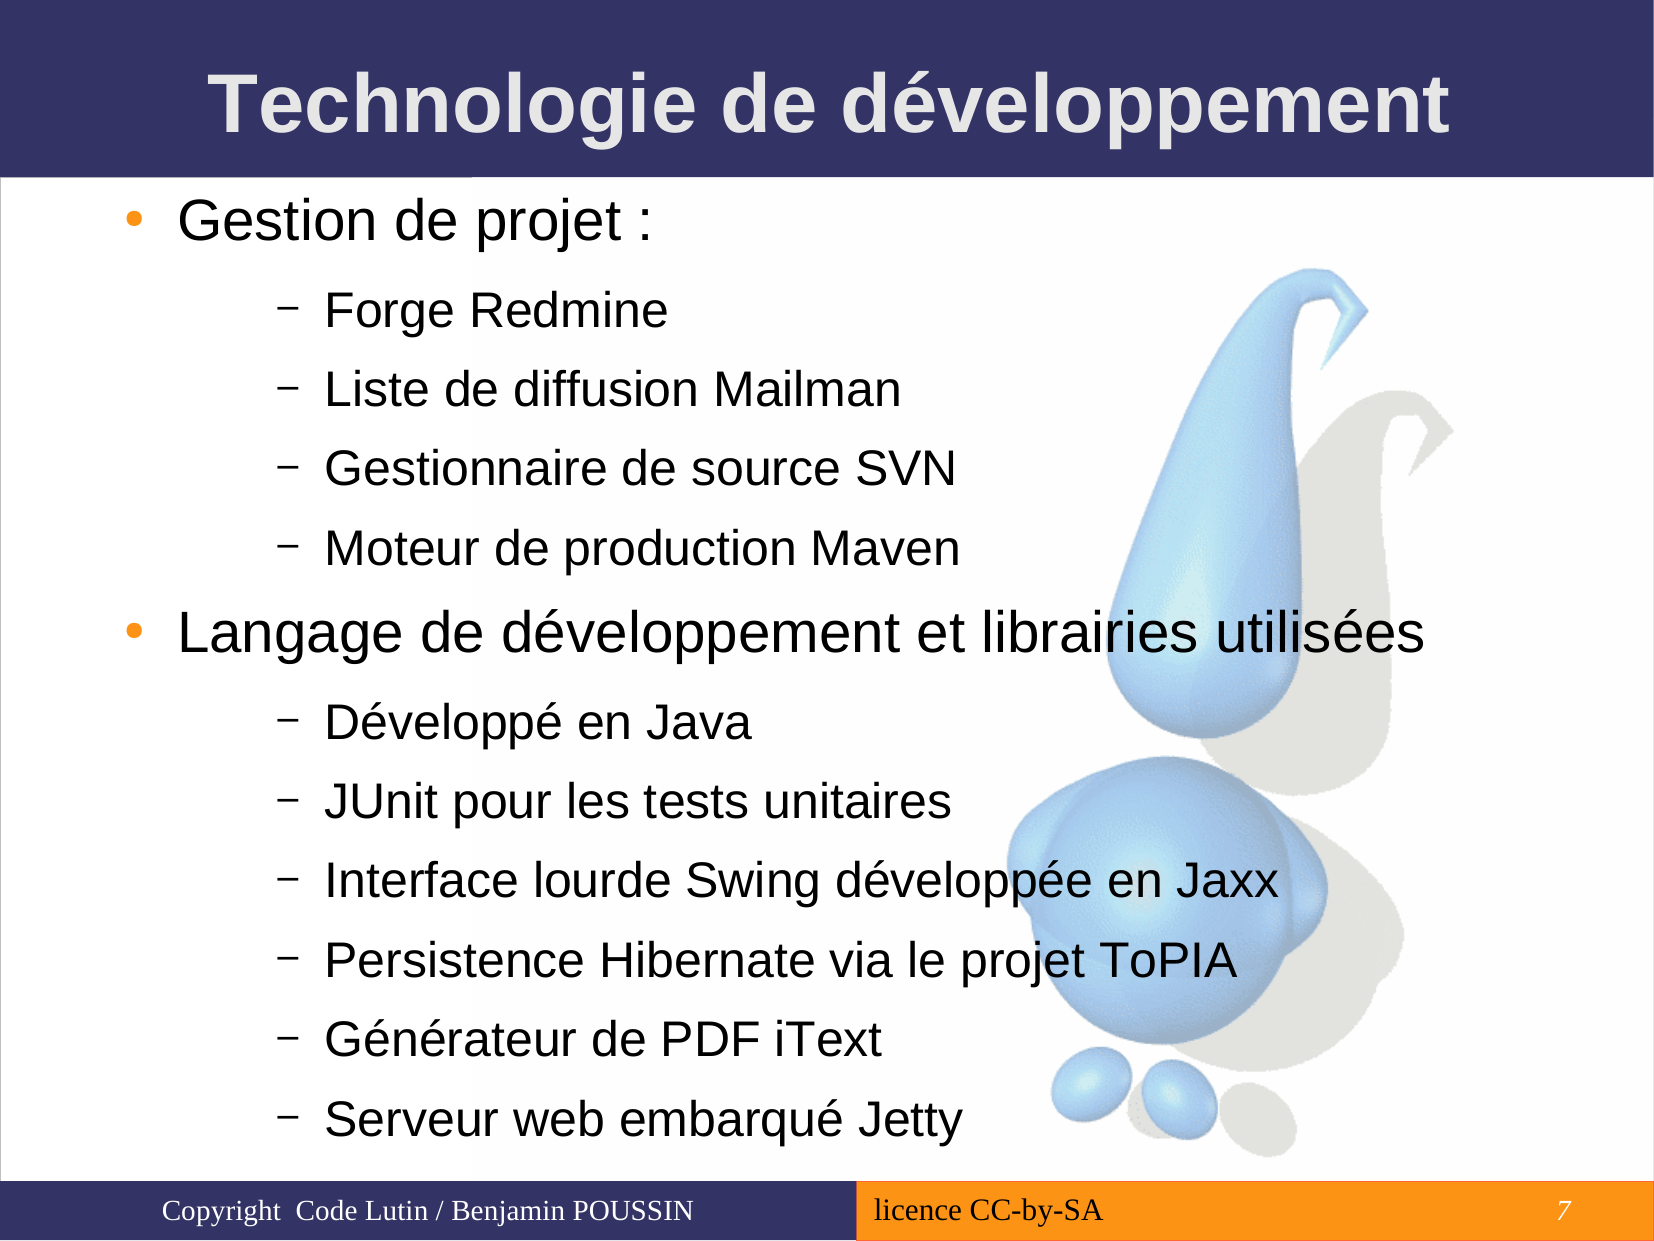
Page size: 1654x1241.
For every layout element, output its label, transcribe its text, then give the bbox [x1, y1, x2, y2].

picture [472, 178, 1654, 1181]
list Gestion de projet : Forge Redmine Liste de diffusion Mailman Gestionnaire de source SVN Moteur de production Maven Langage de développement et librairies utilisées Développé en Java JUnit pour les tests unitaires Interface lourde Swing développée en Jaxx Persistence Hibernate via le projet ToPIA Générateur de PDF iText Serveur web embarqué Jetty [88, 187, 1595, 1147]
title Technologie de développement [123, 0, 1536, 187]
